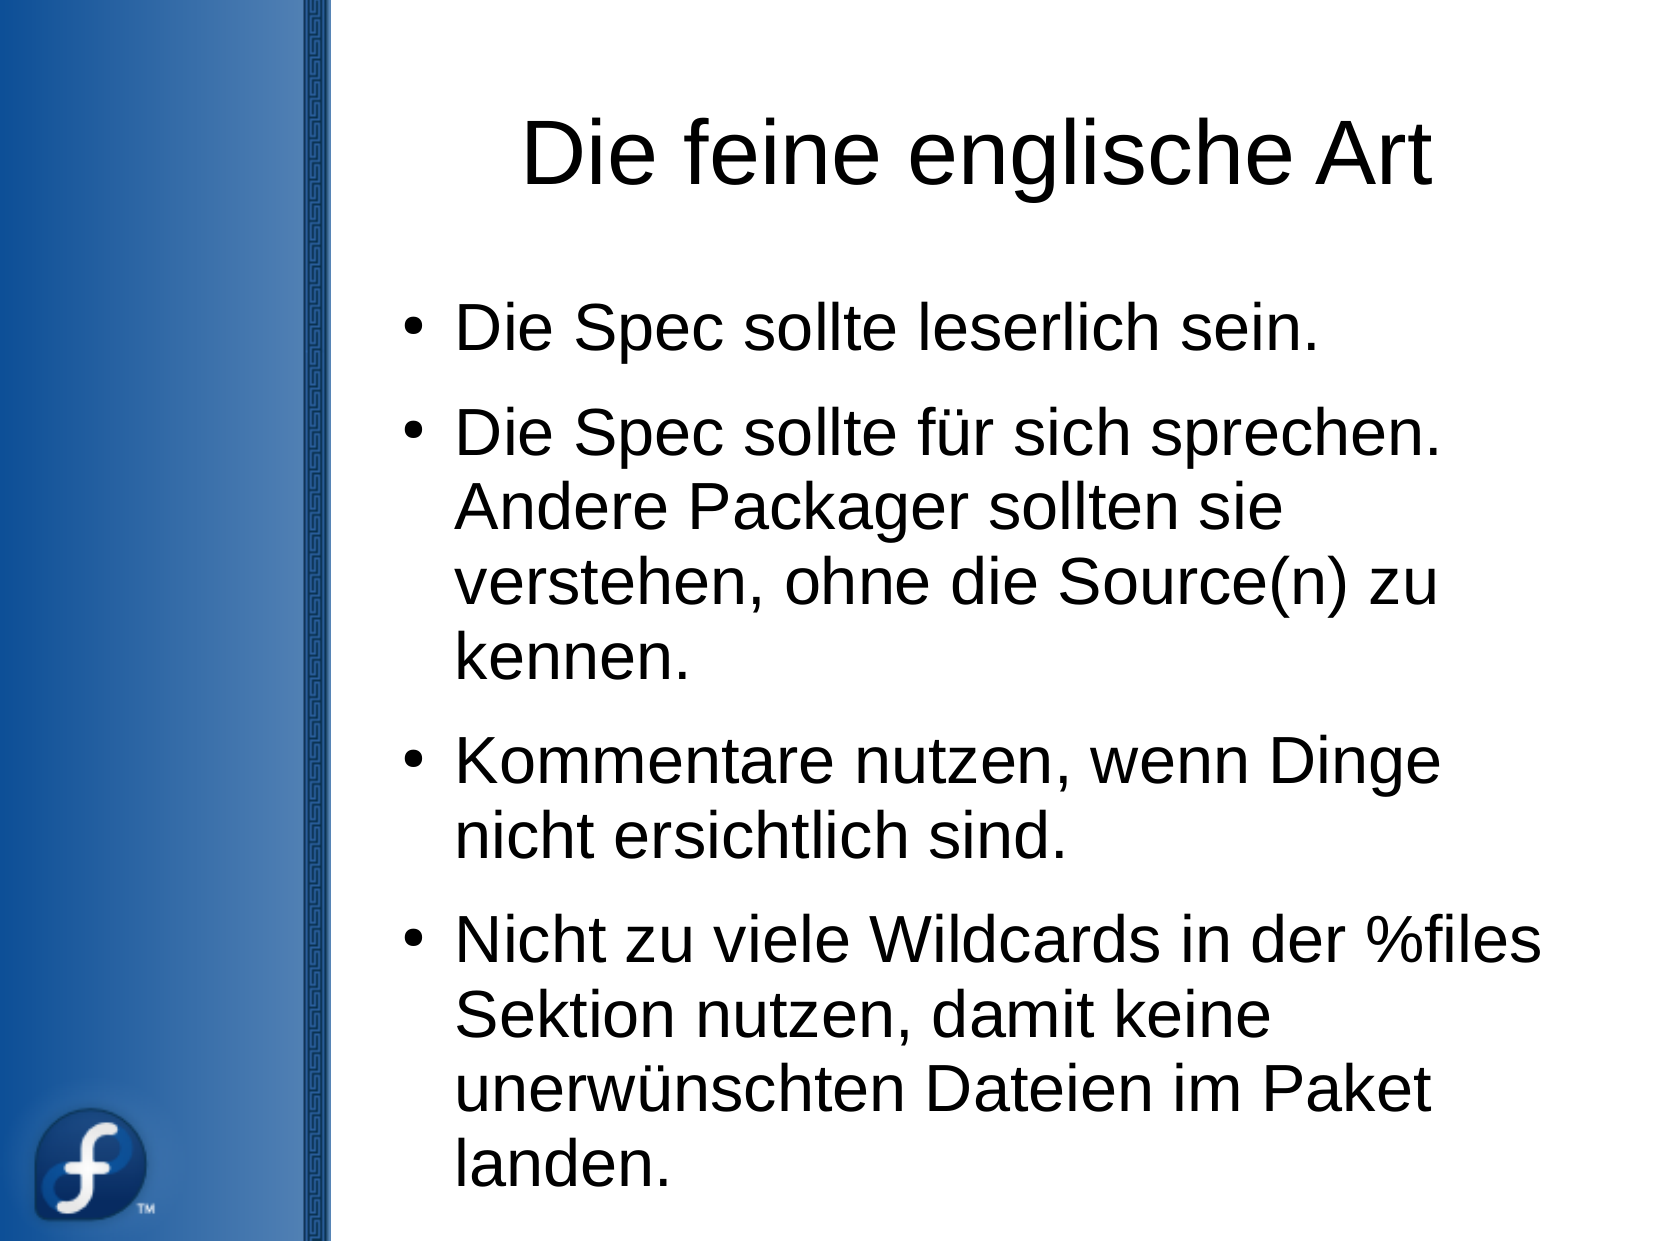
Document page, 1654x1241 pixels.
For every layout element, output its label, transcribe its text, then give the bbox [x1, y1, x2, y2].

picture [0, 0, 331, 1241]
title Die feine englische Art [383, 56, 1571, 250]
list Die Spec sollte leserlich sein. Die Spec sollte für sich sprechen. Andere Packager sollten sie verstehen, ohne die Source(n) zu kennen. Kommentare nutzen, wenn Dinge nicht ersichtlich sind. Nicht zu viele Wildcards in der %files Sektion nutzen, damit keine unerwünschten Dateien im Paket landen. [383, 290, 1571, 1202]
